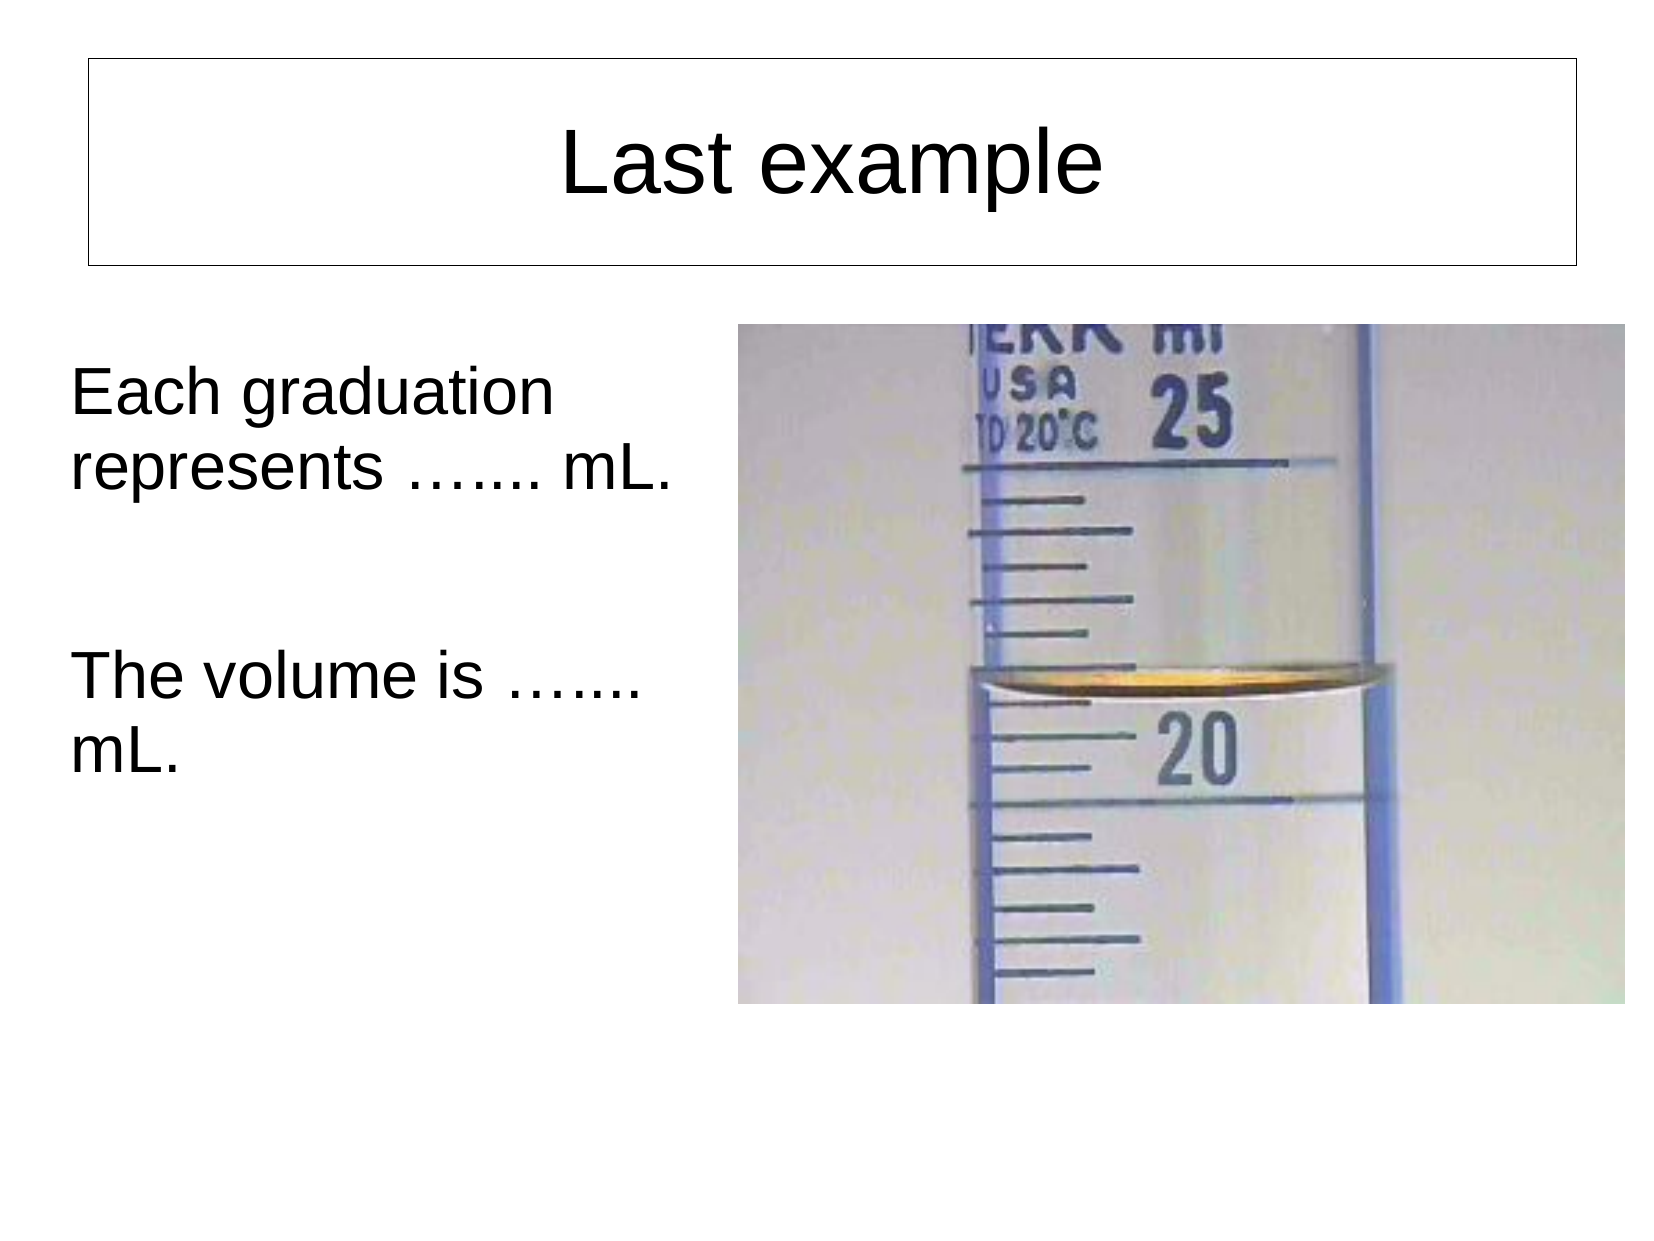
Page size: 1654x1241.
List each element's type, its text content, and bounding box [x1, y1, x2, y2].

title Last example [88, 58, 1577, 266]
picture [738, 324, 1625, 1004]
list Each graduation represents ….... mL. The volume is ….... mL. [0, 354, 738, 827]
